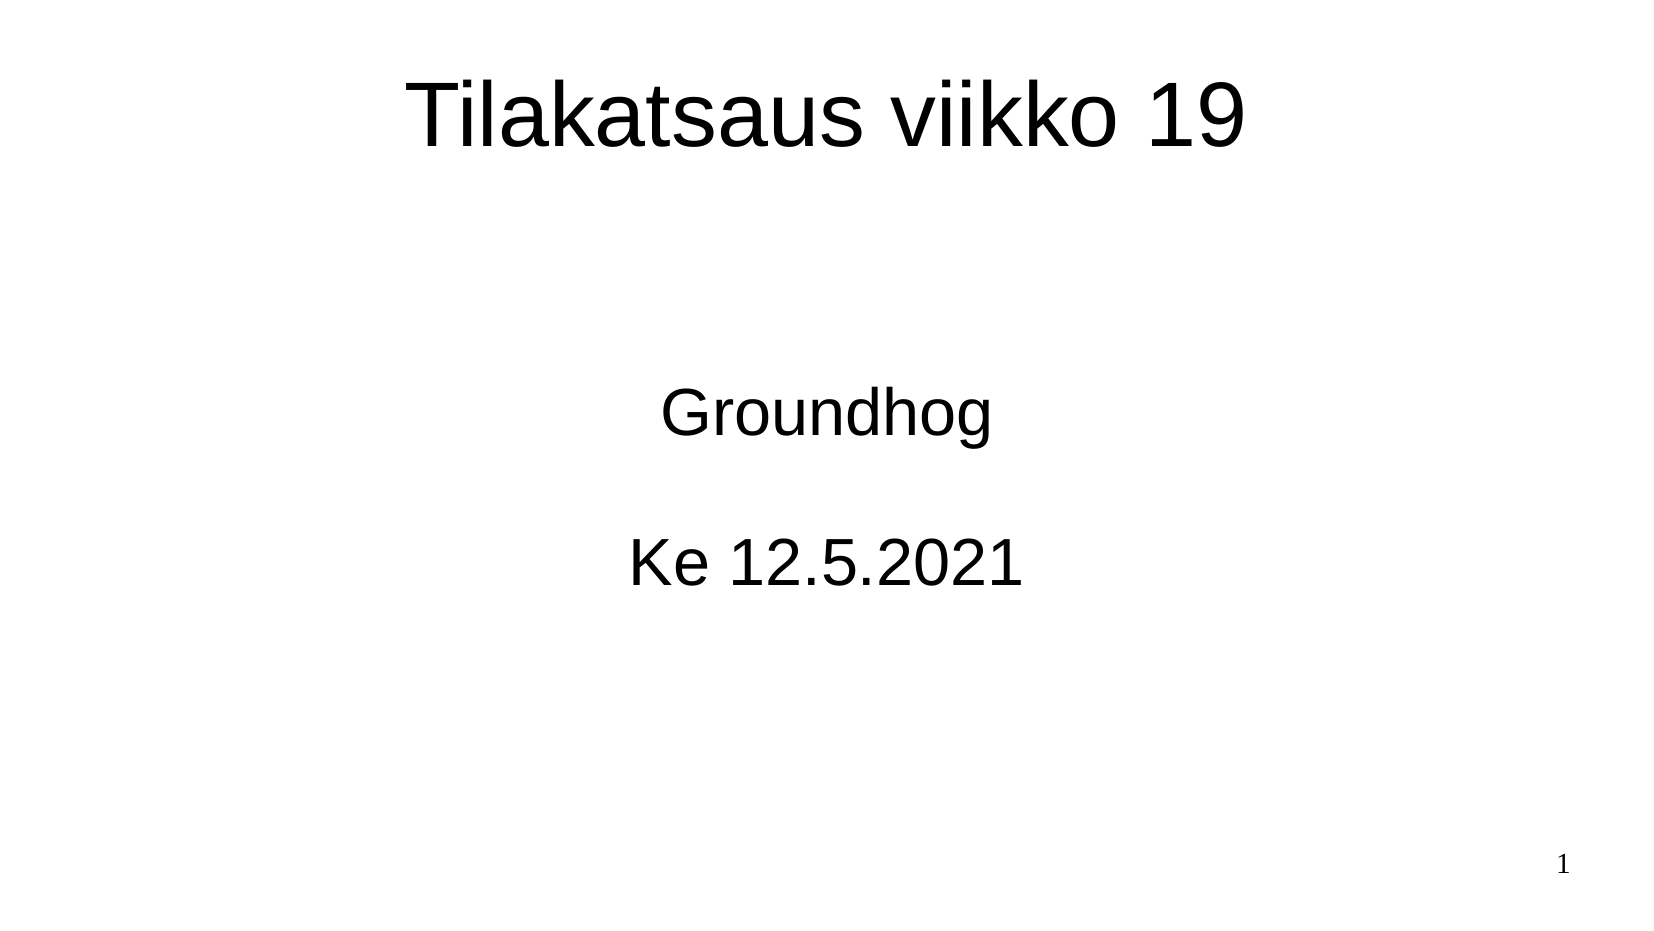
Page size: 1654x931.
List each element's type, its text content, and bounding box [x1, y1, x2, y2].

title Tilakatsaus viikko 19 [82, 37, 1571, 193]
subtitle Groundhog Ke 12.5.2021 [82, 217, 1571, 758]
